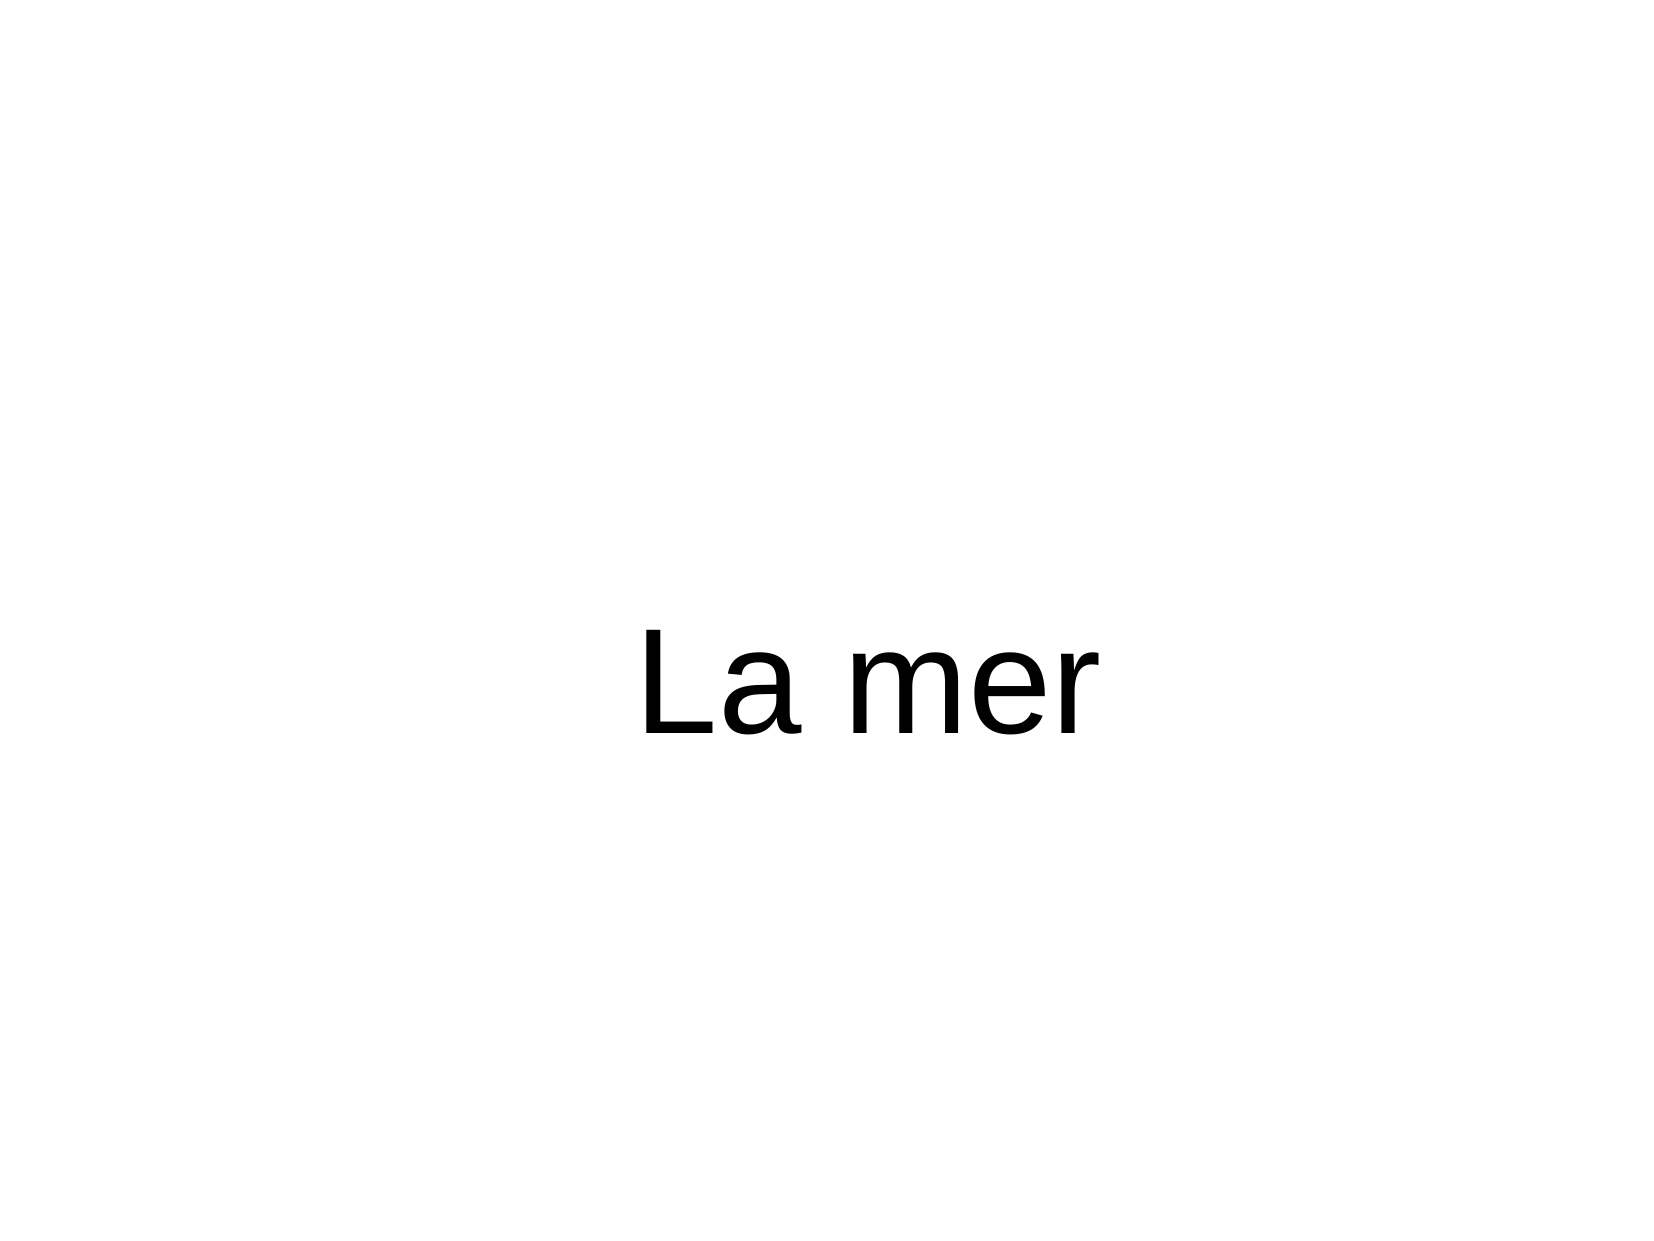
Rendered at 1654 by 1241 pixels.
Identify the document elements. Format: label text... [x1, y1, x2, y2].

text_box La mer [620, 590, 1536, 773]
